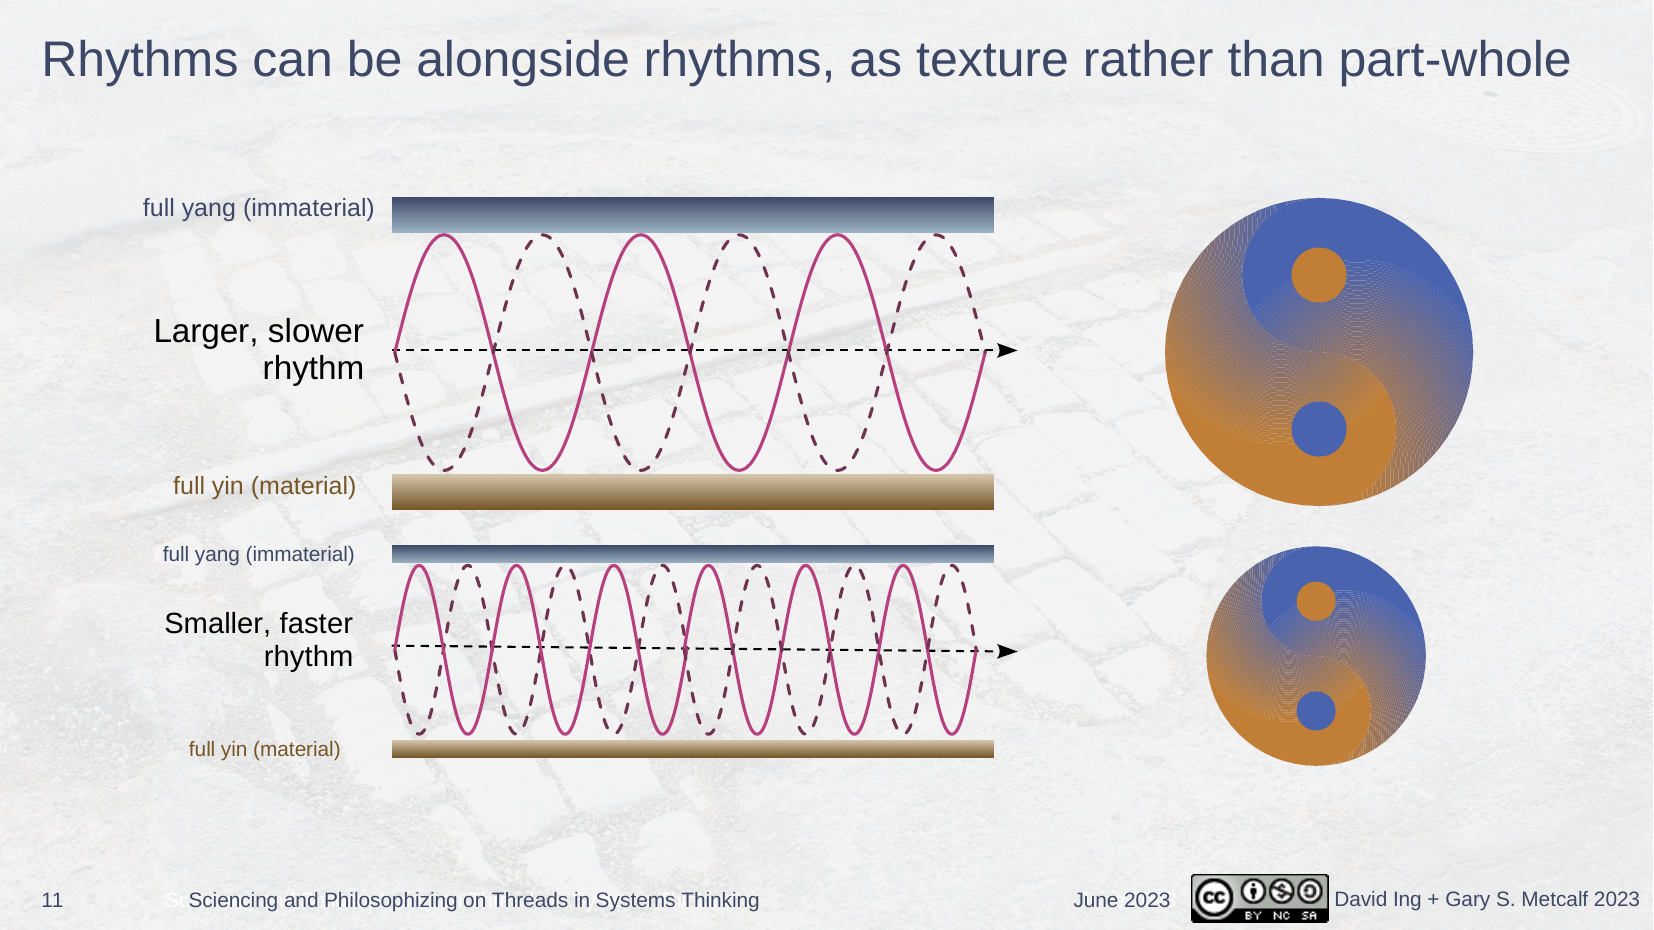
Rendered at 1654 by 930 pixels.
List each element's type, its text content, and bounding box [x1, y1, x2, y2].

text_box Smaller, faster rhythm [126, 604, 392, 685]
text_box full yin (material) [137, 468, 392, 516]
text_box [392, 545, 994, 563]
text_box [392, 196, 994, 233]
text_box [1206, 546, 1426, 766]
text_box Larger, slower rhythm [126, 309, 392, 398]
text_box full yang (immaterial) [126, 190, 392, 239]
text_box [392, 474, 994, 510]
text_box full yang (immaterial) [126, 539, 392, 587]
title Rhythms can be alongside rhythms, as texture rather than part-whole [41, 30, 1612, 176]
picture [0, 0, 1653, 930]
text_box [392, 740, 994, 758]
text_box [1165, 197, 1474, 507]
text_box full yin (material) [137, 734, 392, 782]
